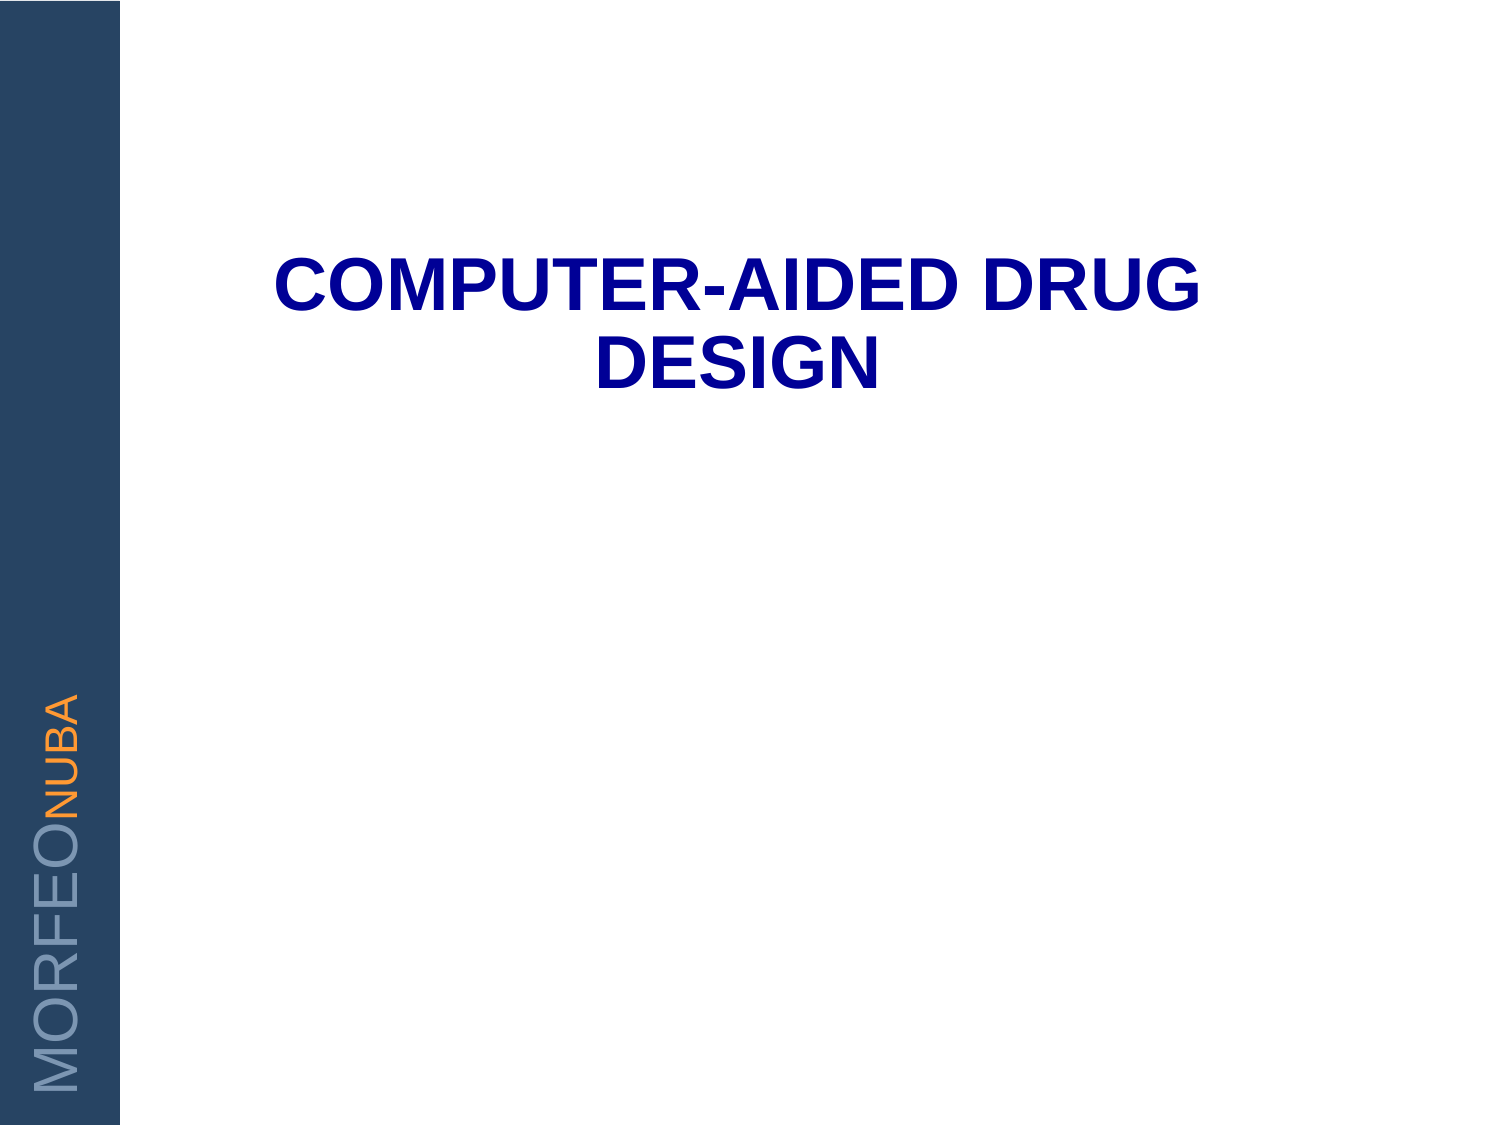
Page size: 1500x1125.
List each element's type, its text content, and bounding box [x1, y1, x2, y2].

text_box COMPUTER-AIDED DRUG DESIGN [206, 235, 1271, 414]
